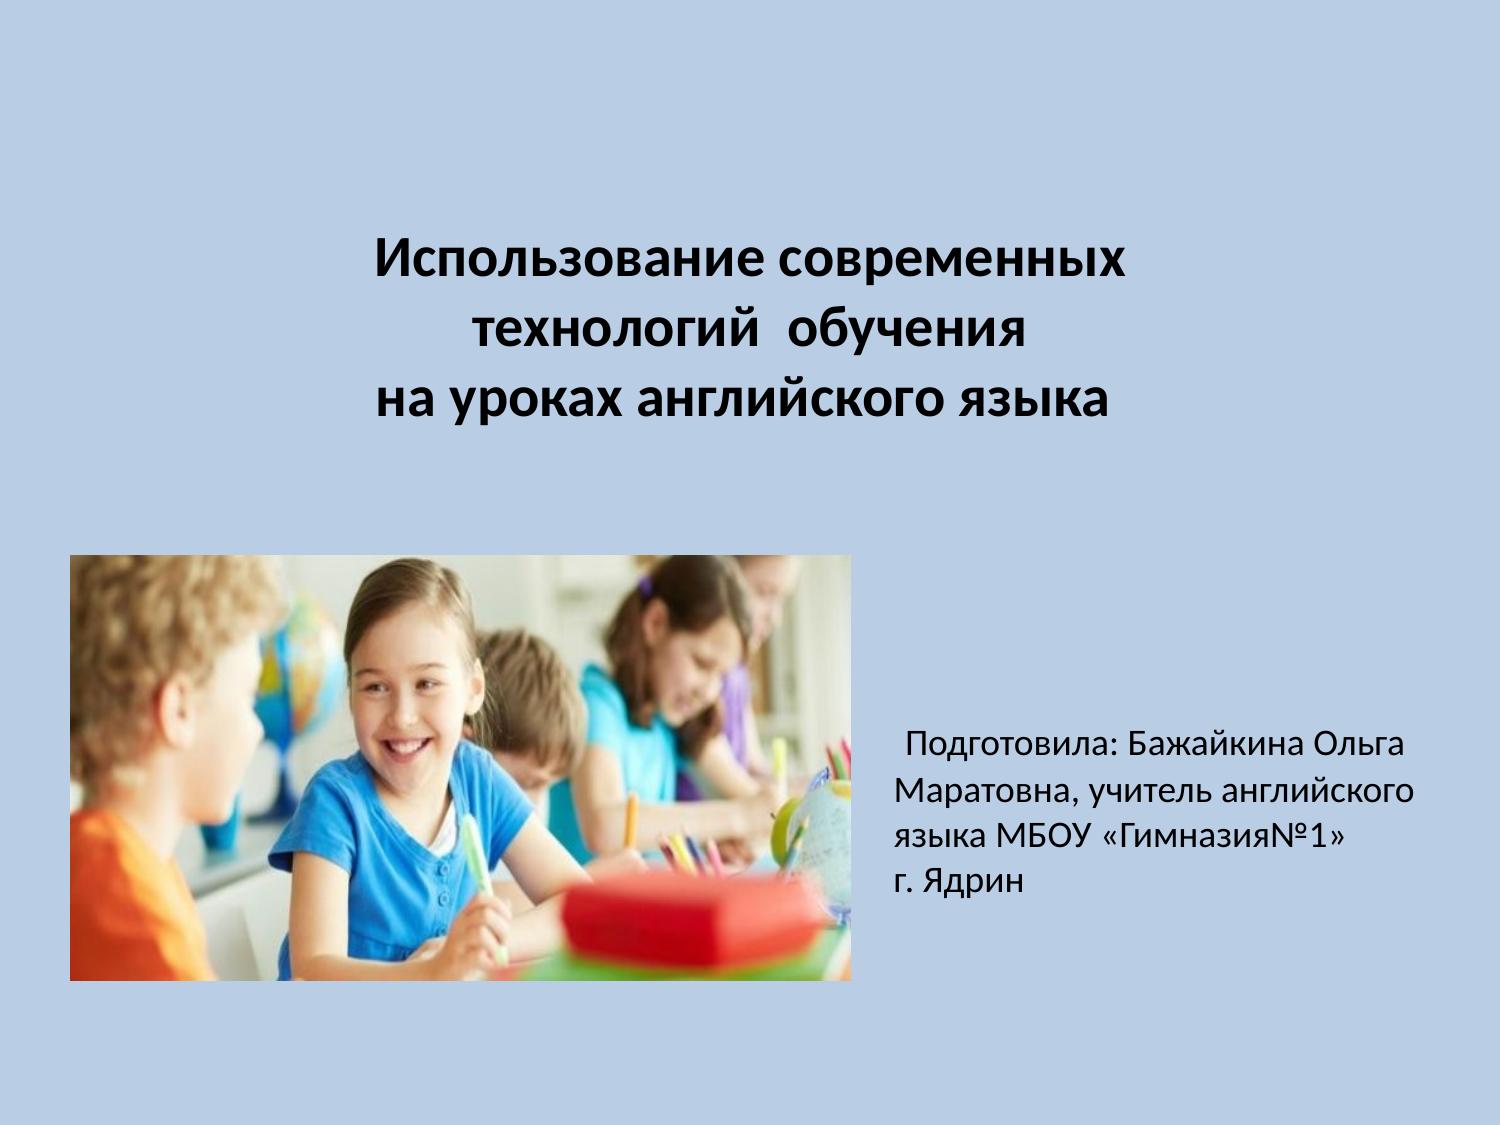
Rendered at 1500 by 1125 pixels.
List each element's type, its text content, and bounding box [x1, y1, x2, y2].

title Использование современных технологий обучения на уроках английского языка [112, 210, 1388, 591]
picture [70, 555, 851, 981]
subtitle Подготовила: Бажайкина Ольга Маратовна, учитель английского языка МБОУ «Гимназия№1» г. Ядрин [878, 637, 1465, 925]
